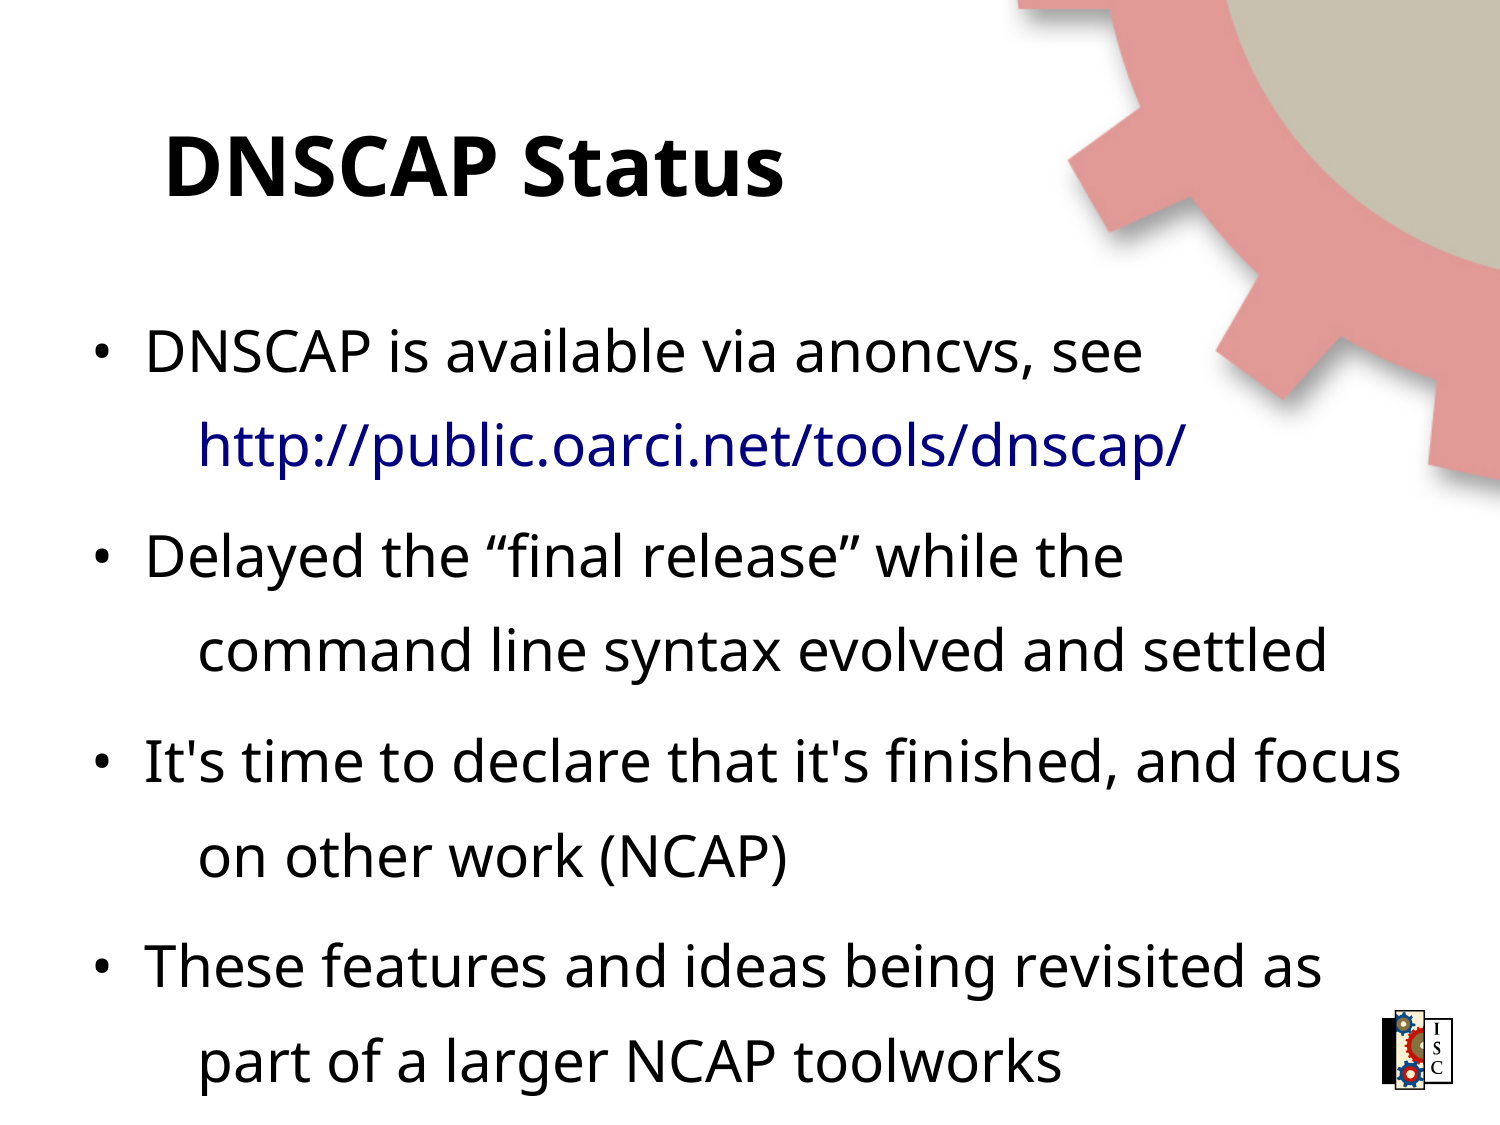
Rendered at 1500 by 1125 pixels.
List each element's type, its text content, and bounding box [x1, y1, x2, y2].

list DNSCAP is available via anoncvs, see http://public.oarci.net/tools/dnscap/ Delayed the “final release” while the command line syntax evolved and settled It's time to declare that it's finished, and focus on other work (NCAP) These features and ideas being revisited as part of a larger NCAP toolworks [91, 295, 1406, 1015]
title DNSCAP Status [162, 26, 1472, 280]
picture [0, 0, 1500, 1125]
